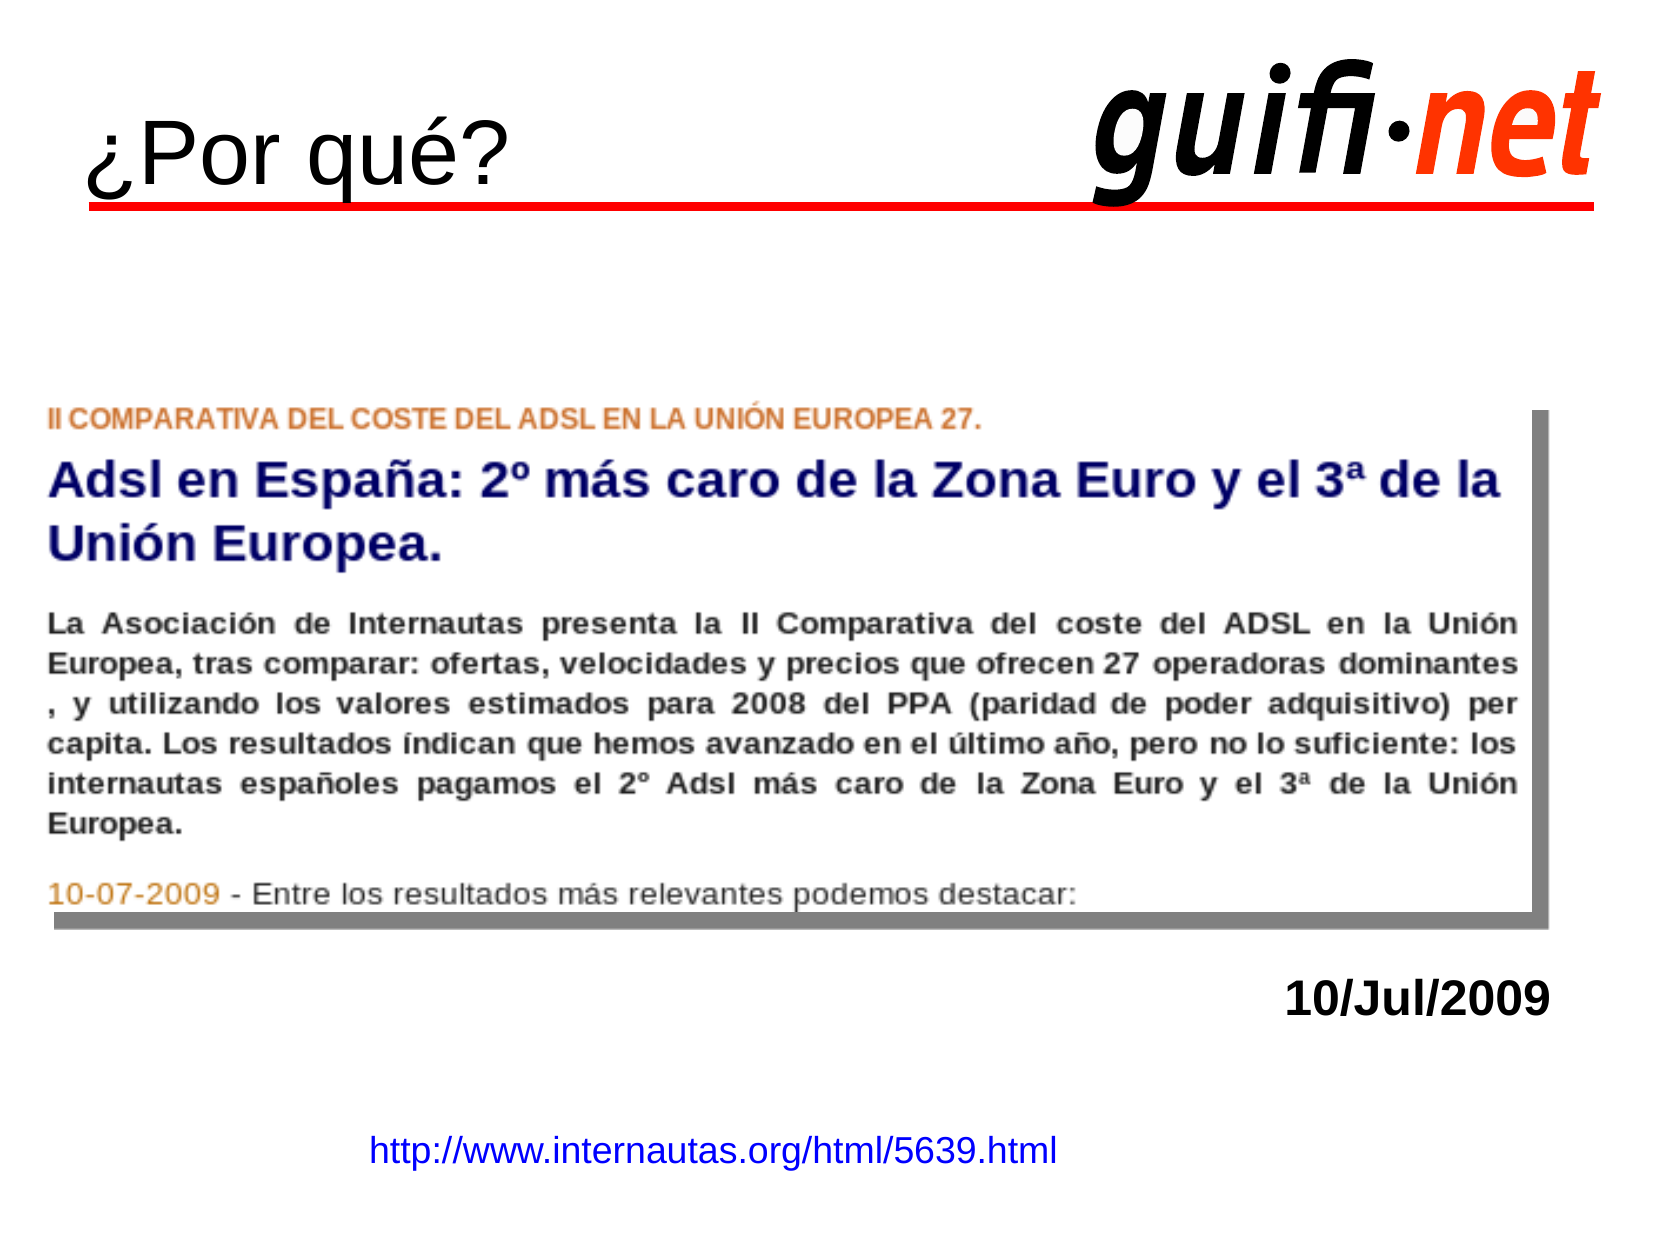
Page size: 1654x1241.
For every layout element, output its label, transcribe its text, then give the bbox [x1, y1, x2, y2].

picture [36, 392, 1532, 912]
text_box 10/Jul/2009 [1269, 962, 1595, 1034]
text_box http://www.internautas.org/html/5639.html [354, 1122, 1447, 1179]
title ¿Por qué? [82, 49, 1571, 257]
